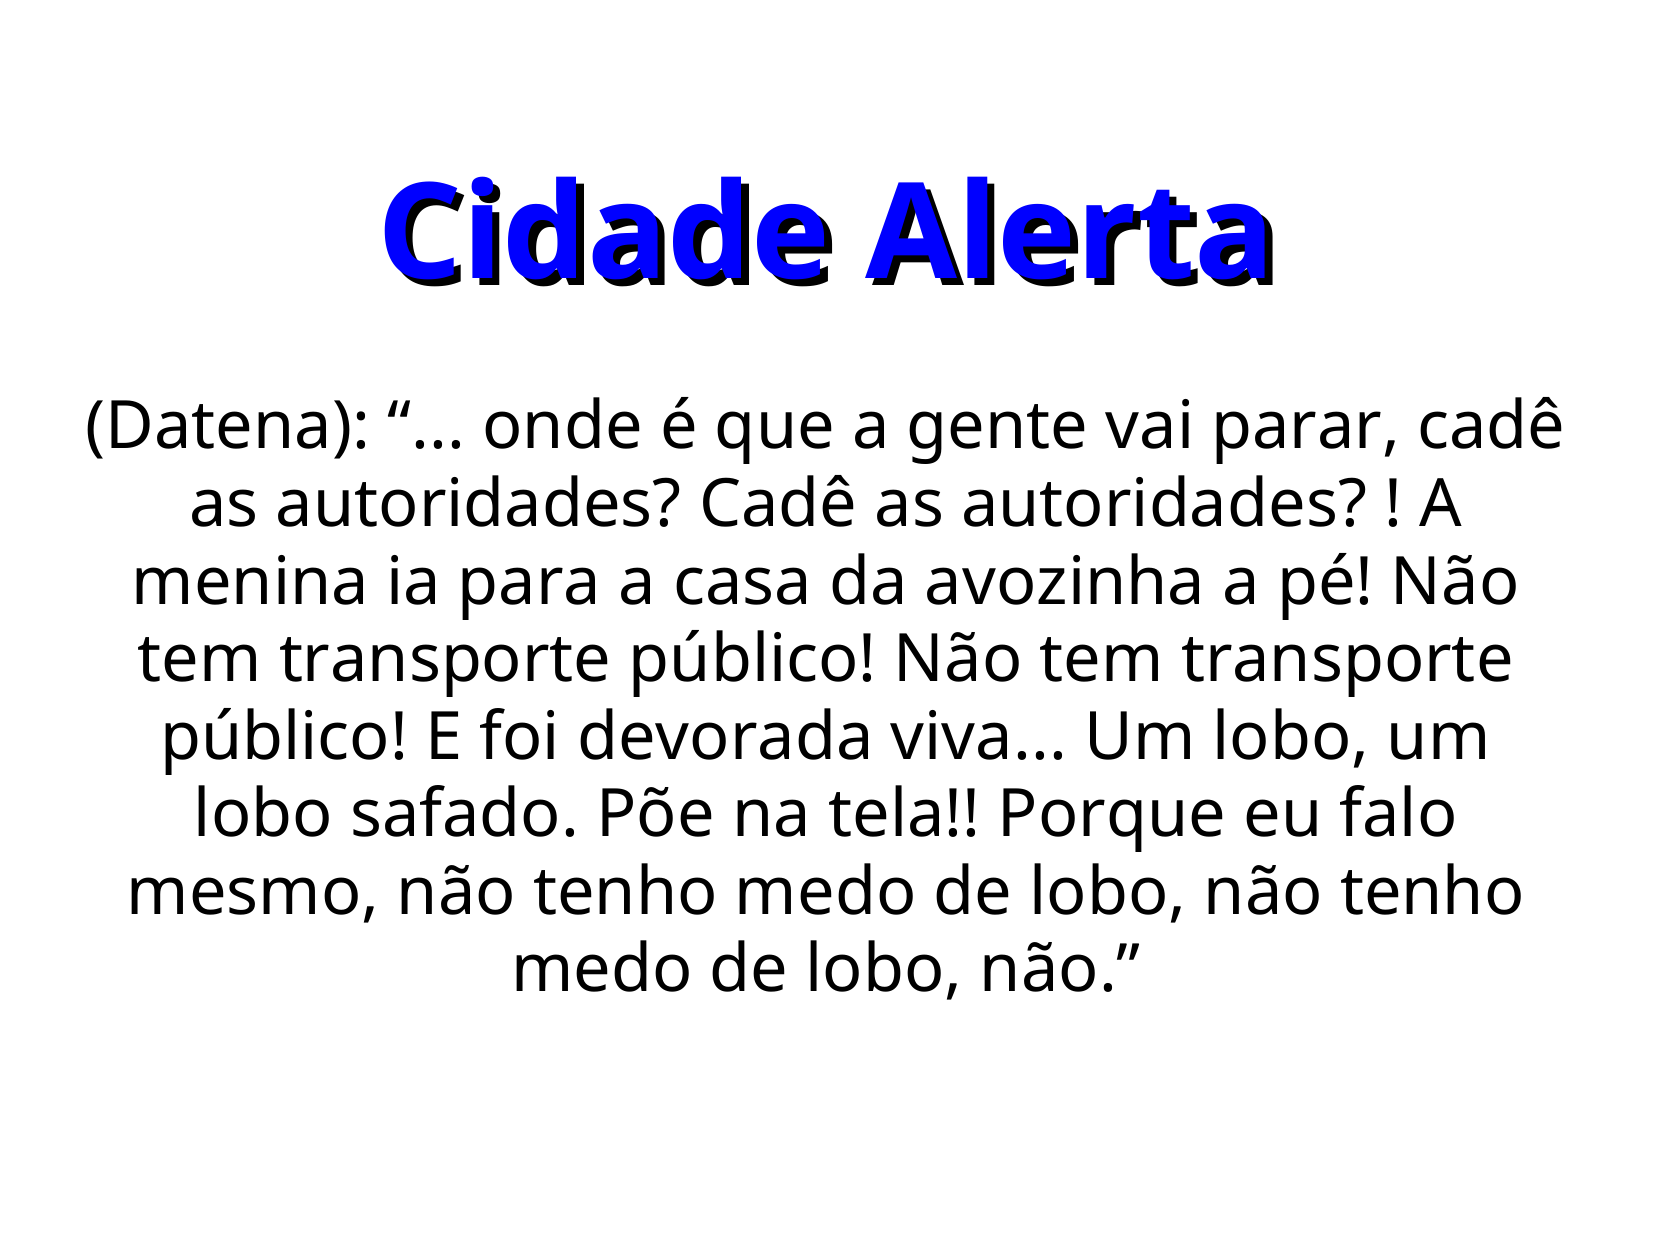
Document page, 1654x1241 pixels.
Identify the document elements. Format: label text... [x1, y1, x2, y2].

text_box Cidade Alerta (Datena): “... onde é que a gente vai parar, cadê as autoridades? Cadê as autoridades? ! A menina ia para a casa da avozinha a pé! Não tem transporte público! Não tem transporte público! E foi devorada viva... Um lobo, um lobo safado. Põe na tela!! Porque eu falo mesmo, não tenho medo de lobo, não tenho medo de lobo, não.” [82, 56, 1571, 1102]
